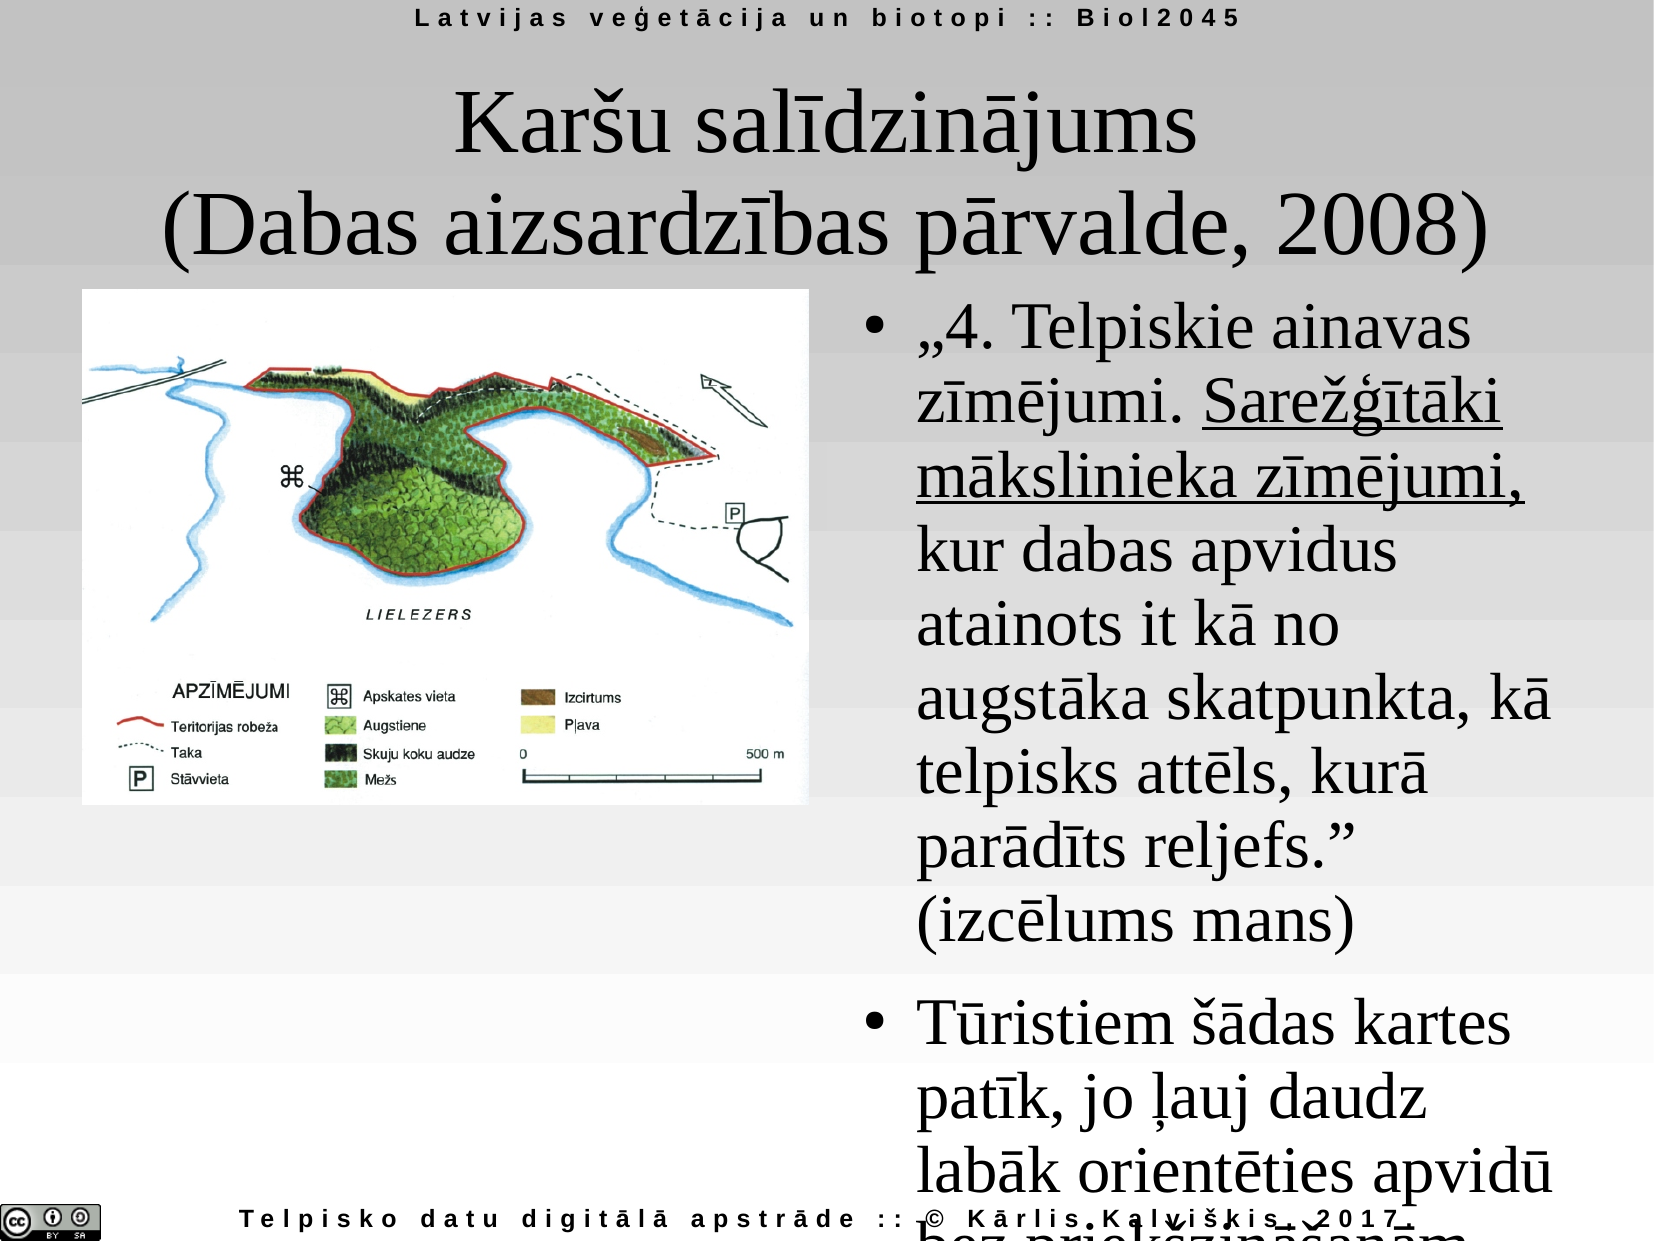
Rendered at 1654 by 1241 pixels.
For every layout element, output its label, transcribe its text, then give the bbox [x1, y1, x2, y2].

picture [927, 1211, 942, 1226]
title Karšu salīdzinājums (Dabas aizsardzības pārvalde, 2008) [29, 49, 1625, 296]
picture [0, 0, 1654, 1241]
list „4. Telpiskie ainavas zīmējumi. Sarežģītāki mākslinieka zīmējumi, kur dabas apvidus atainots it kā no augstāka skatpunkta, kā telpisks attēls, kurā parādīts reljefs.” (izcēlums mans) Tūristiem šādas kartes patīk, jo ļauj daudz labāk orientēties apvidū bez priekšzināšanām kartogrāfijā. [845, 289, 1572, 1166]
